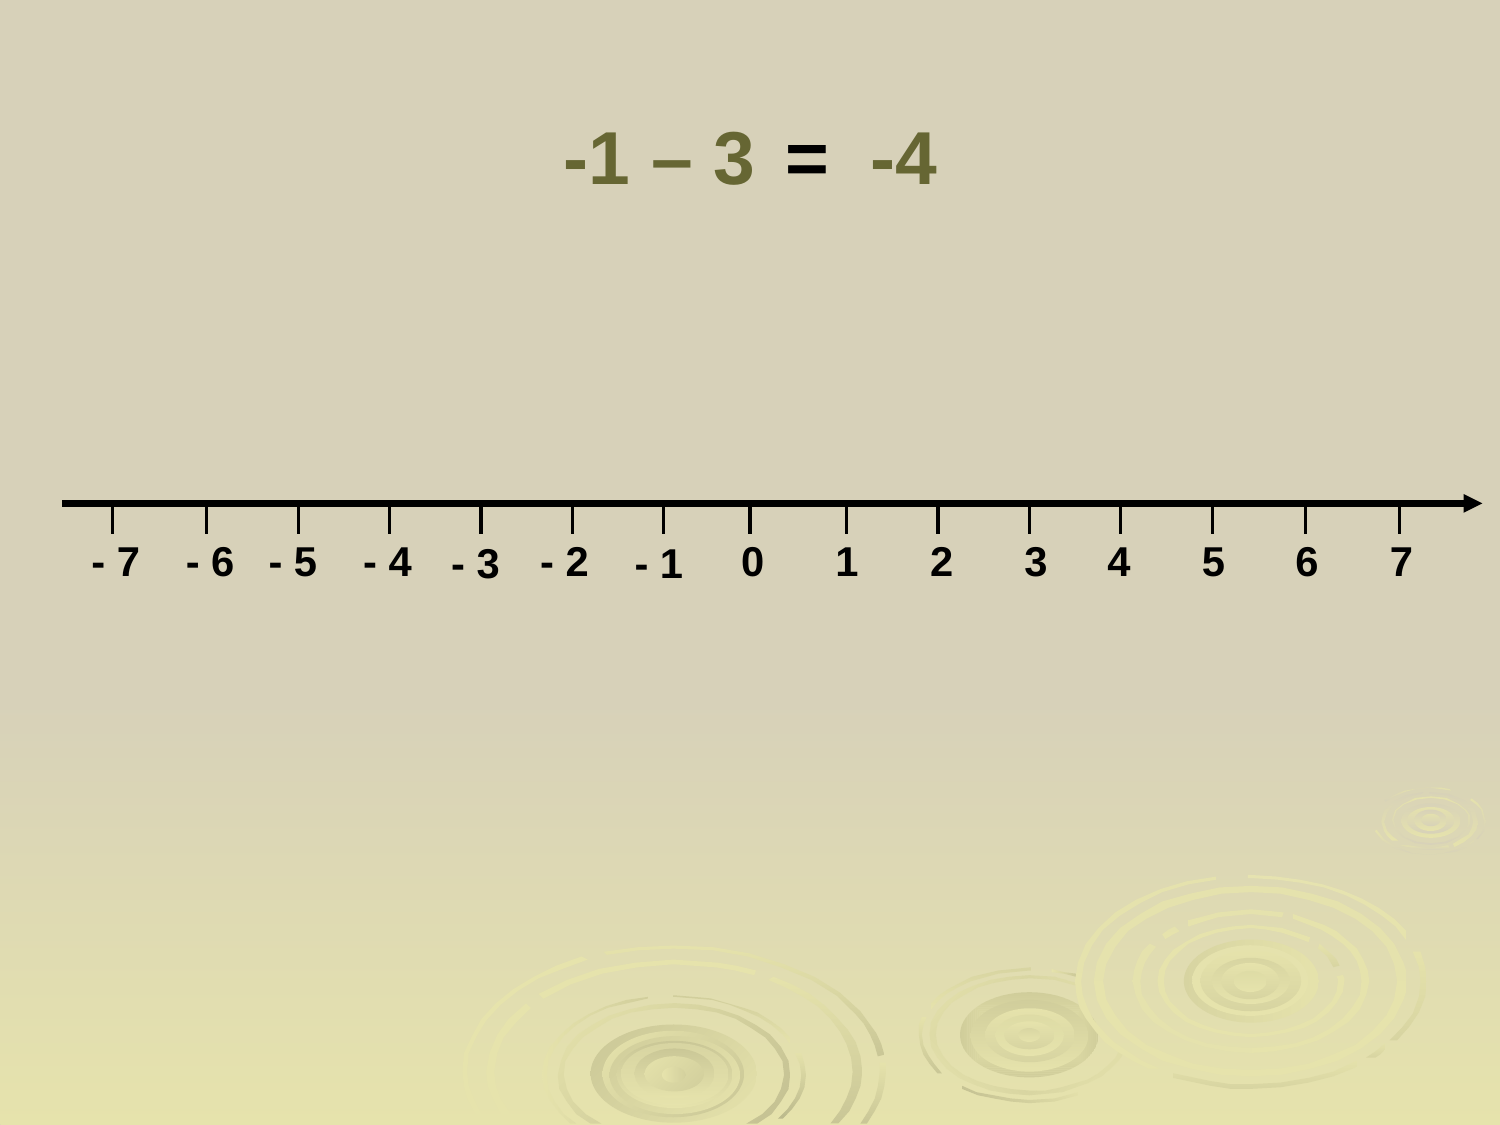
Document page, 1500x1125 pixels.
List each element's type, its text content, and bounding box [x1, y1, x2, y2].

text_box = -4 [750, 101, 987, 208]
text_box 1 [820, 527, 888, 602]
text_box 5 [1187, 527, 1254, 602]
text_box - 6 [178, 527, 273, 602]
text_box - 1 [619, 529, 721, 605]
text_box 2 [915, 527, 982, 602]
text_box - 5 [273, 527, 348, 602]
text_box 7 [1352, 527, 1454, 602]
text_box 4 [1092, 527, 1159, 602]
text_box - 4 [348, 527, 450, 602]
text_box - 3 [436, 529, 538, 605]
text_box 3 [998, 527, 1065, 602]
text_box - 7 [76, 527, 178, 602]
text_box 6 [1257, 527, 1352, 602]
text_box - 2 [525, 527, 627, 602]
text_box 0 [726, 527, 793, 602]
text_box -1 – 3 [549, 101, 750, 208]
